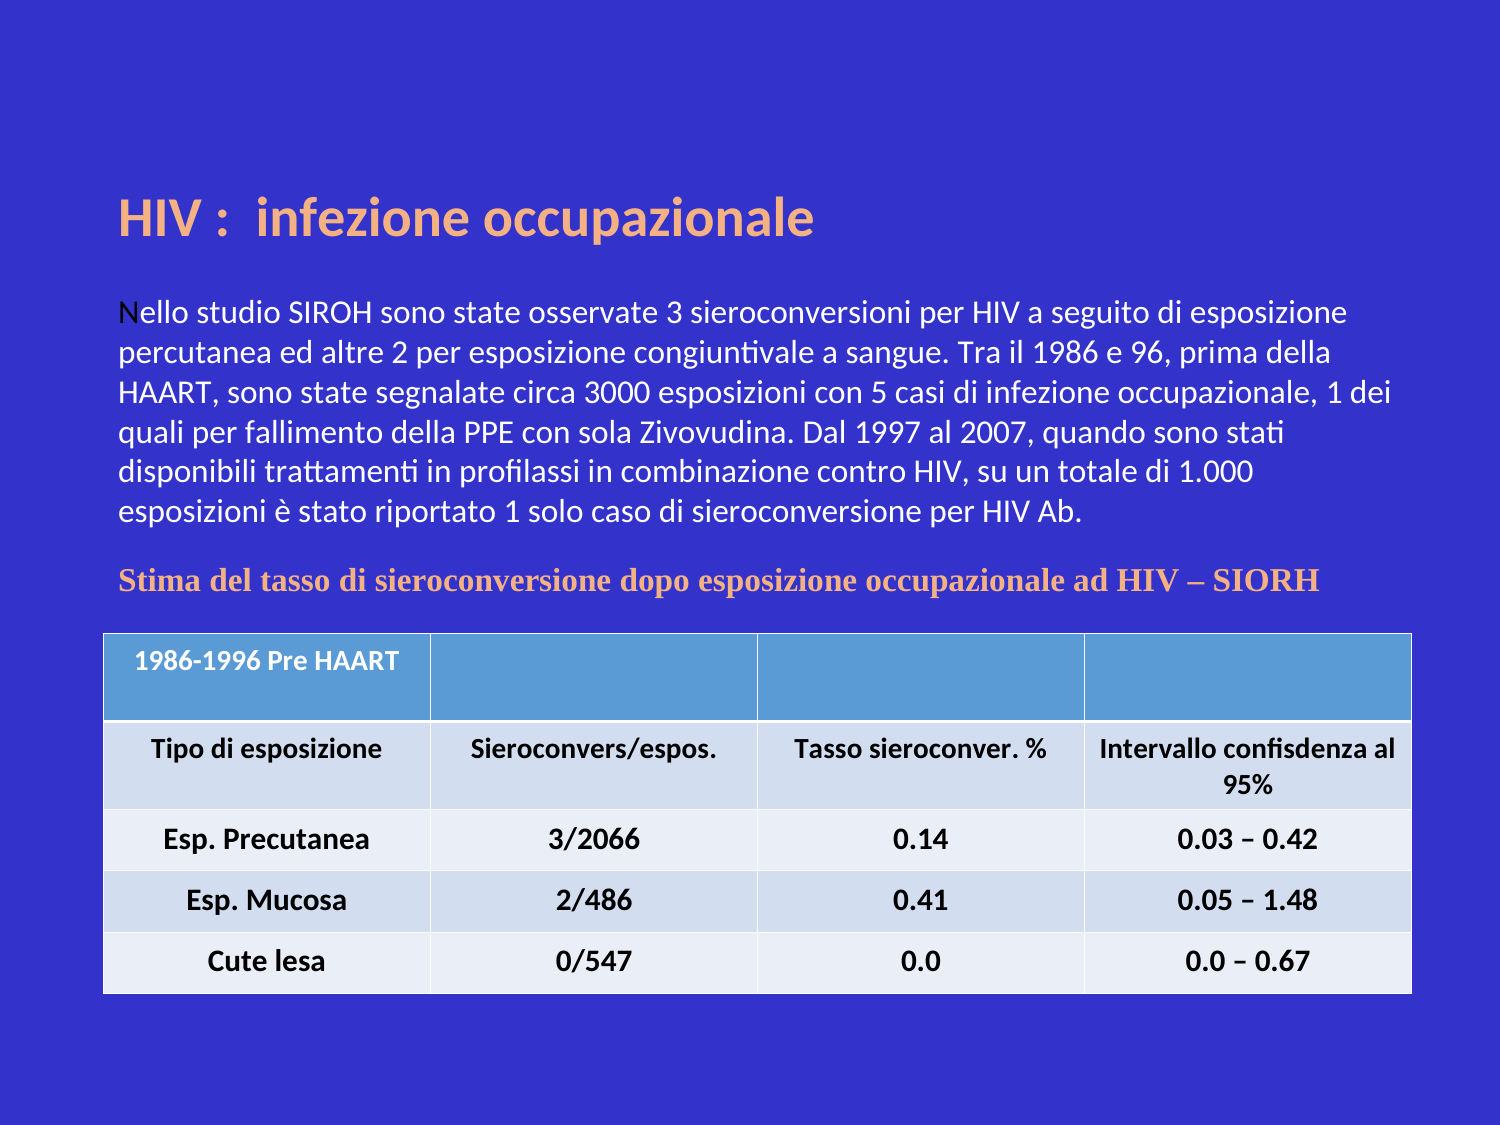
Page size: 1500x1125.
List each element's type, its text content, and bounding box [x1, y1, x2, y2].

table_cell 2/486 [431, 871, 757, 932]
table_cell 0.05 – 1.48 [1085, 871, 1411, 932]
table_cell Esp. Precutanea [104, 810, 430, 870]
table_header [758, 634, 1084, 720]
table_header [1085, 634, 1411, 720]
table_header 1986-1996 Pre HAART [104, 634, 430, 720]
text_box Stima del tasso di sieroconversione dopo esposizione occupazionale ad HIV – SIORH [103, 550, 1412, 607]
table_cell 0.14 [758, 810, 1084, 870]
text_box Nello studio SIROH sono state osservate 3 sieroconversioni per HIV a seguito di esposizione percutanea ed altre 2 per esposizione congiuntivale a sangue. Tra il 1986 e 96, prima della HAART, sono state segnalate circa 3000 esposizioni con 5 casi di infezione occupazionale, 1 dei quali per fallimento della PPE con sola Zivovudina. Dal 1997 al 2007, quando sono stati disponibili trattamenti in profilassi in combinazione contro HIV, su un totale di 1.000 esposizioni è stato riportato 1 solo caso di sieroconversione per HIV Ab. [103, 282, 1424, 575]
table_cell 0.0 [758, 933, 1084, 993]
table_cell 0/547 [431, 933, 757, 993]
table_cell 3/2066 [431, 810, 757, 870]
table_cell 0.41 [758, 871, 1084, 932]
table_cell 0.0 – 0.67 [1085, 933, 1411, 993]
table_cell Intervallo confisdenza al 95% [1085, 723, 1411, 809]
table_cell Tipo di esposizione [104, 723, 430, 809]
table_cell Sieroconvers/espos. [431, 723, 757, 809]
table_cell Tasso sieroconver. % [758, 723, 1084, 809]
table_cell Cute lesa [104, 933, 430, 993]
table_cell Esp. Mucosa [104, 871, 430, 932]
table_cell 0.03 – 0.42 [1085, 810, 1411, 870]
table_header [431, 634, 757, 720]
text_box HIV : infezione occupazionale [103, 75, 1258, 256]
